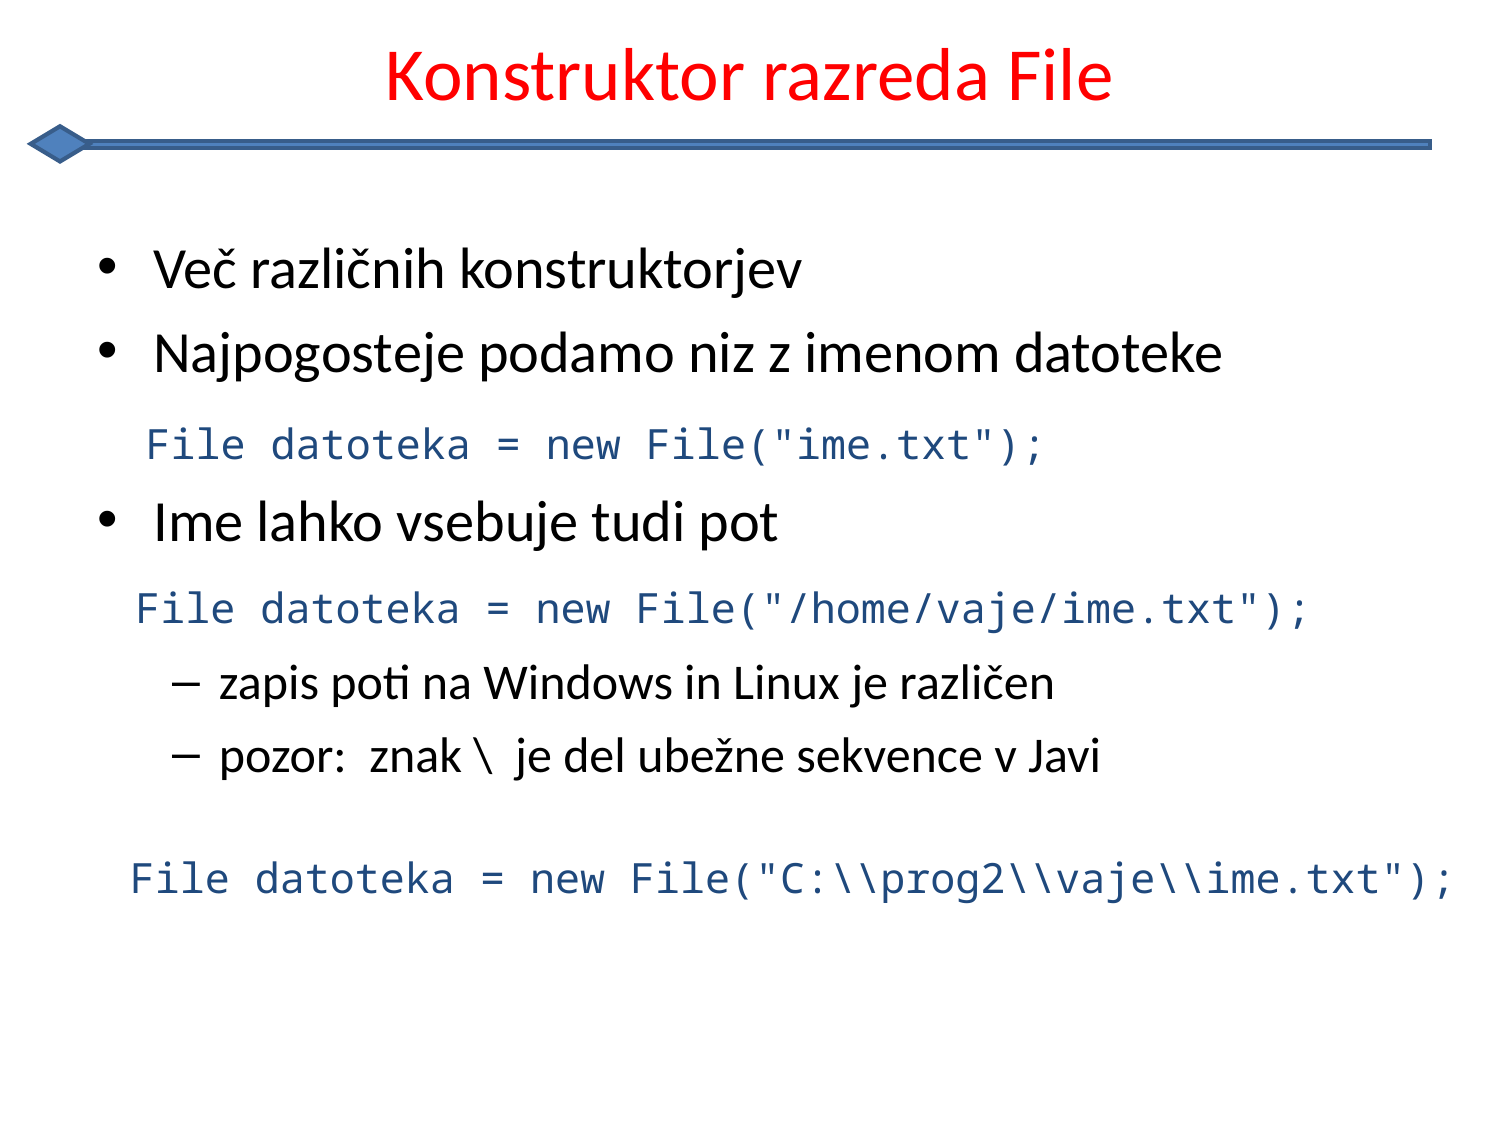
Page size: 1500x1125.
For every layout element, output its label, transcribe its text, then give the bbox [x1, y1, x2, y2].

text_box File datoteka = new File("ime.txt"); [130, 410, 1061, 476]
text_box File datoteka = new File("C:\\prog2\\vaje\\ime.txt"); [115, 843, 1470, 910]
text_box File datoteka = new File("/home/vaje/ime.txt"); [120, 574, 1326, 640]
title Konstruktor razreda File [0, 0, 1500, 141]
list Več različnih konstruktorjev Najpogosteje podamo niz z imenom datoteke Ime lahko vsebuje tudi pot zapis poti na Windows in Linux je različen pozor: znak \ je del ubežne sekvence v Javi [82, 222, 1433, 1011]
